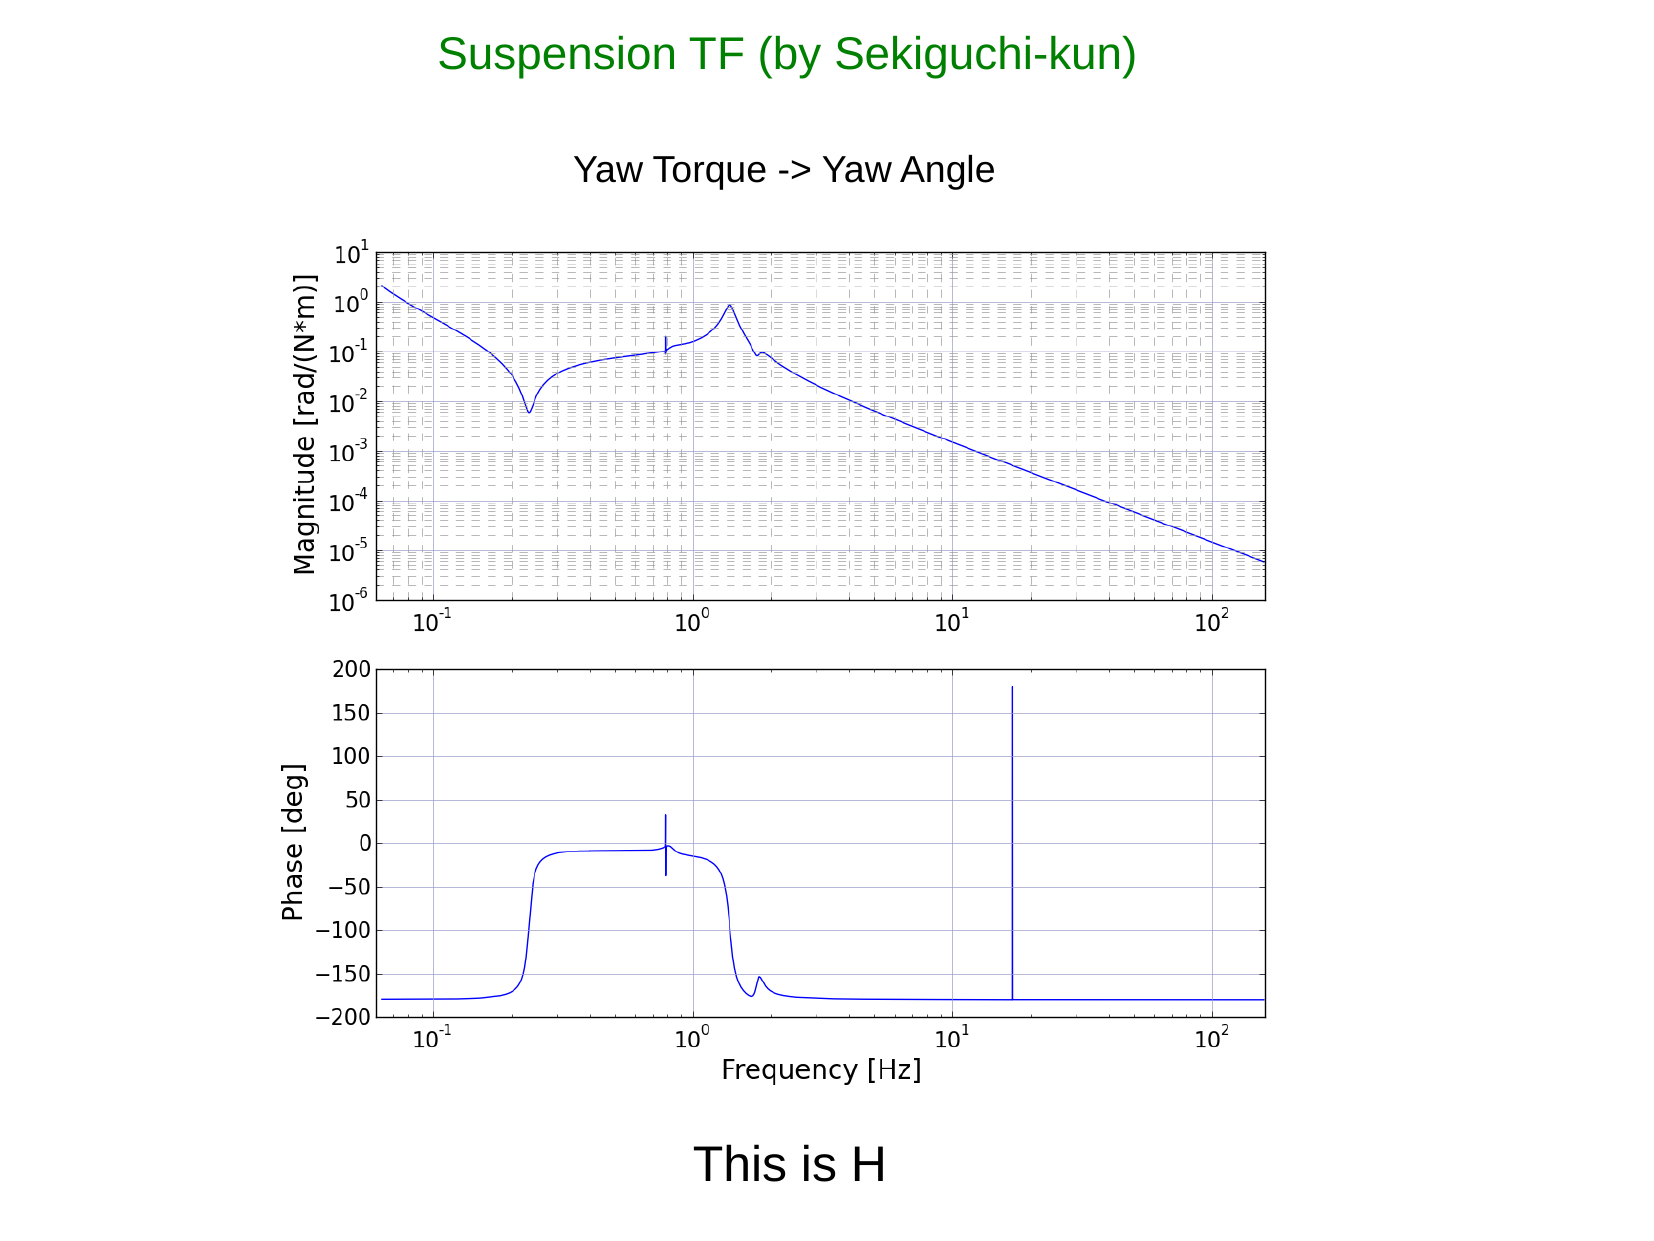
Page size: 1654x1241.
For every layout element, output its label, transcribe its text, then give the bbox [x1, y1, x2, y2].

text_box Yaw Torque -> Yaw Angle [558, 141, 1011, 199]
text_box Suspension TF (by Sekiguchi-kun) [422, 20, 1153, 87]
picture [232, 156, 1379, 1112]
text_box This is H [678, 1128, 903, 1199]
